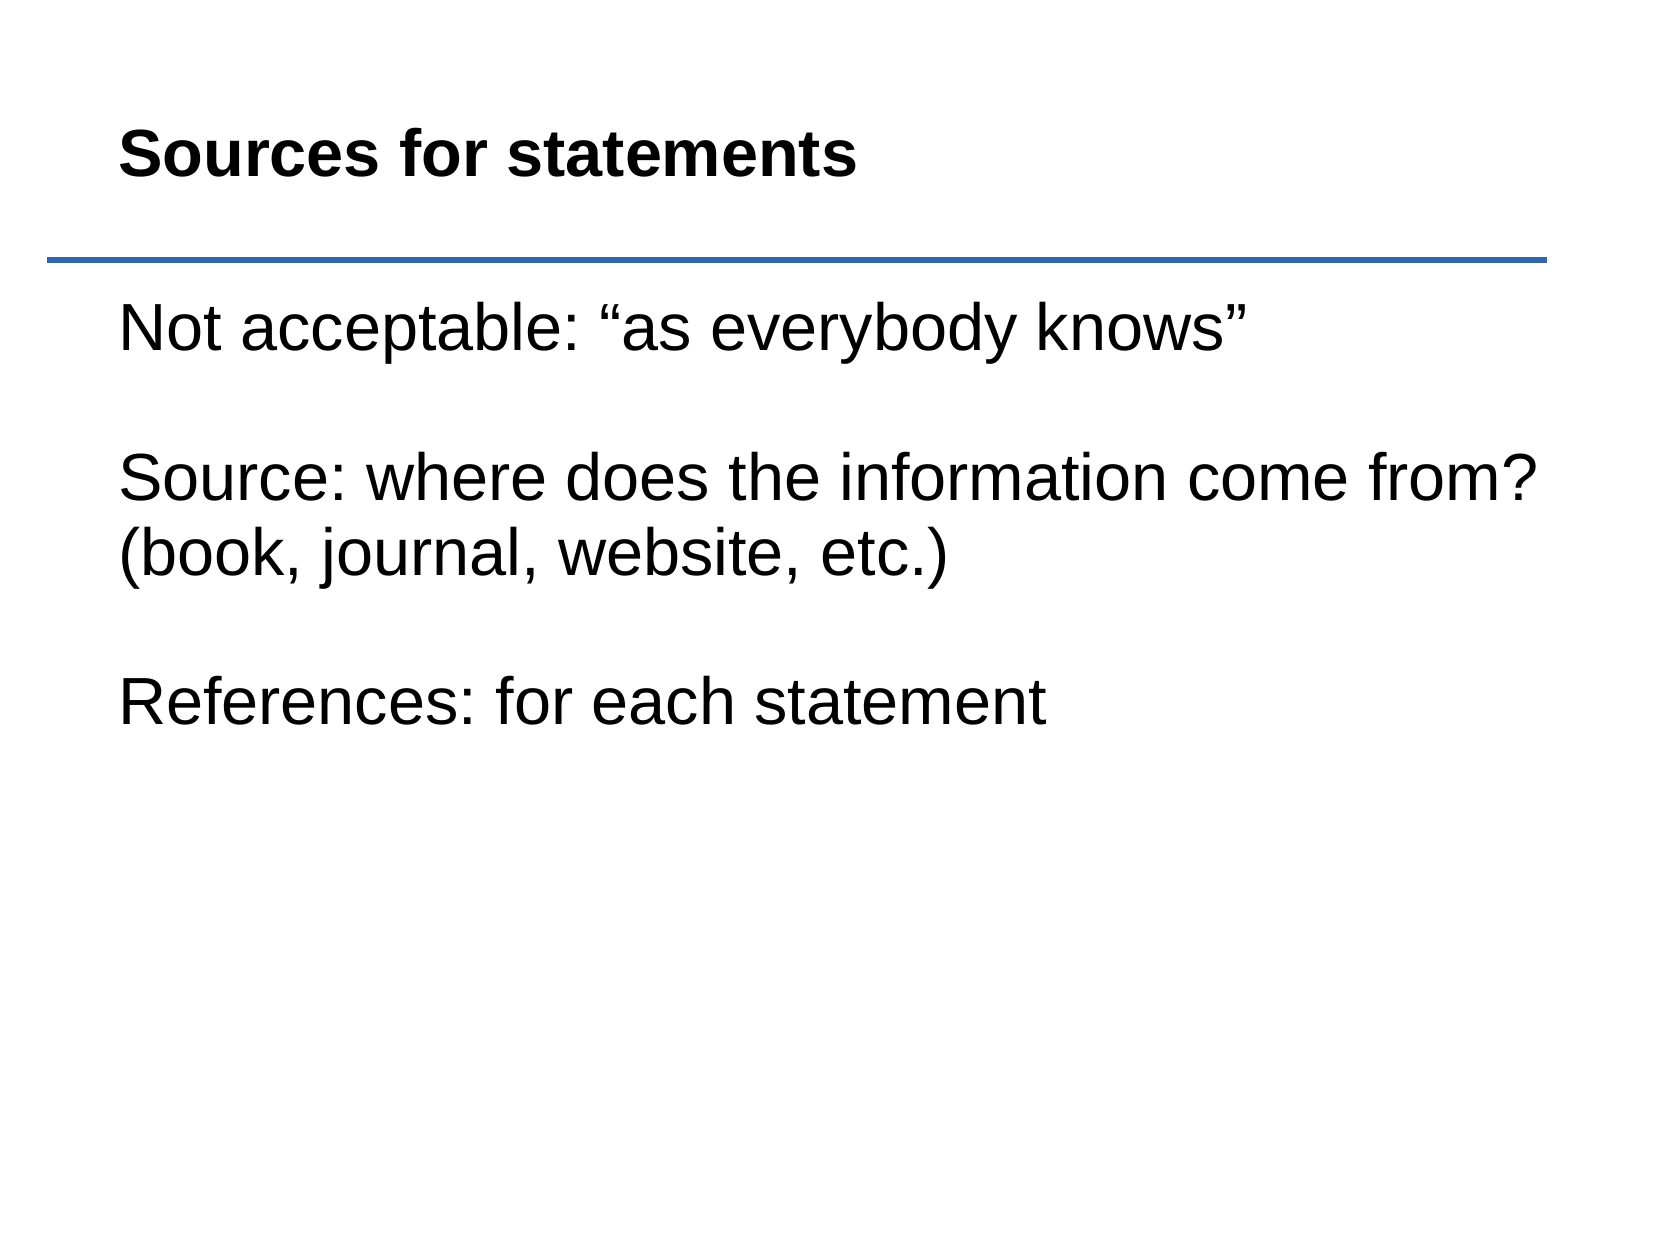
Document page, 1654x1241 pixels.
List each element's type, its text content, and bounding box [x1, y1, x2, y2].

subtitle Not acceptable: “as everybody knows” Source: where does the information come from?(book, journal, website, etc.) References: for each statement [118, 290, 1571, 1188]
title Sources for statements [118, 49, 1571, 257]
